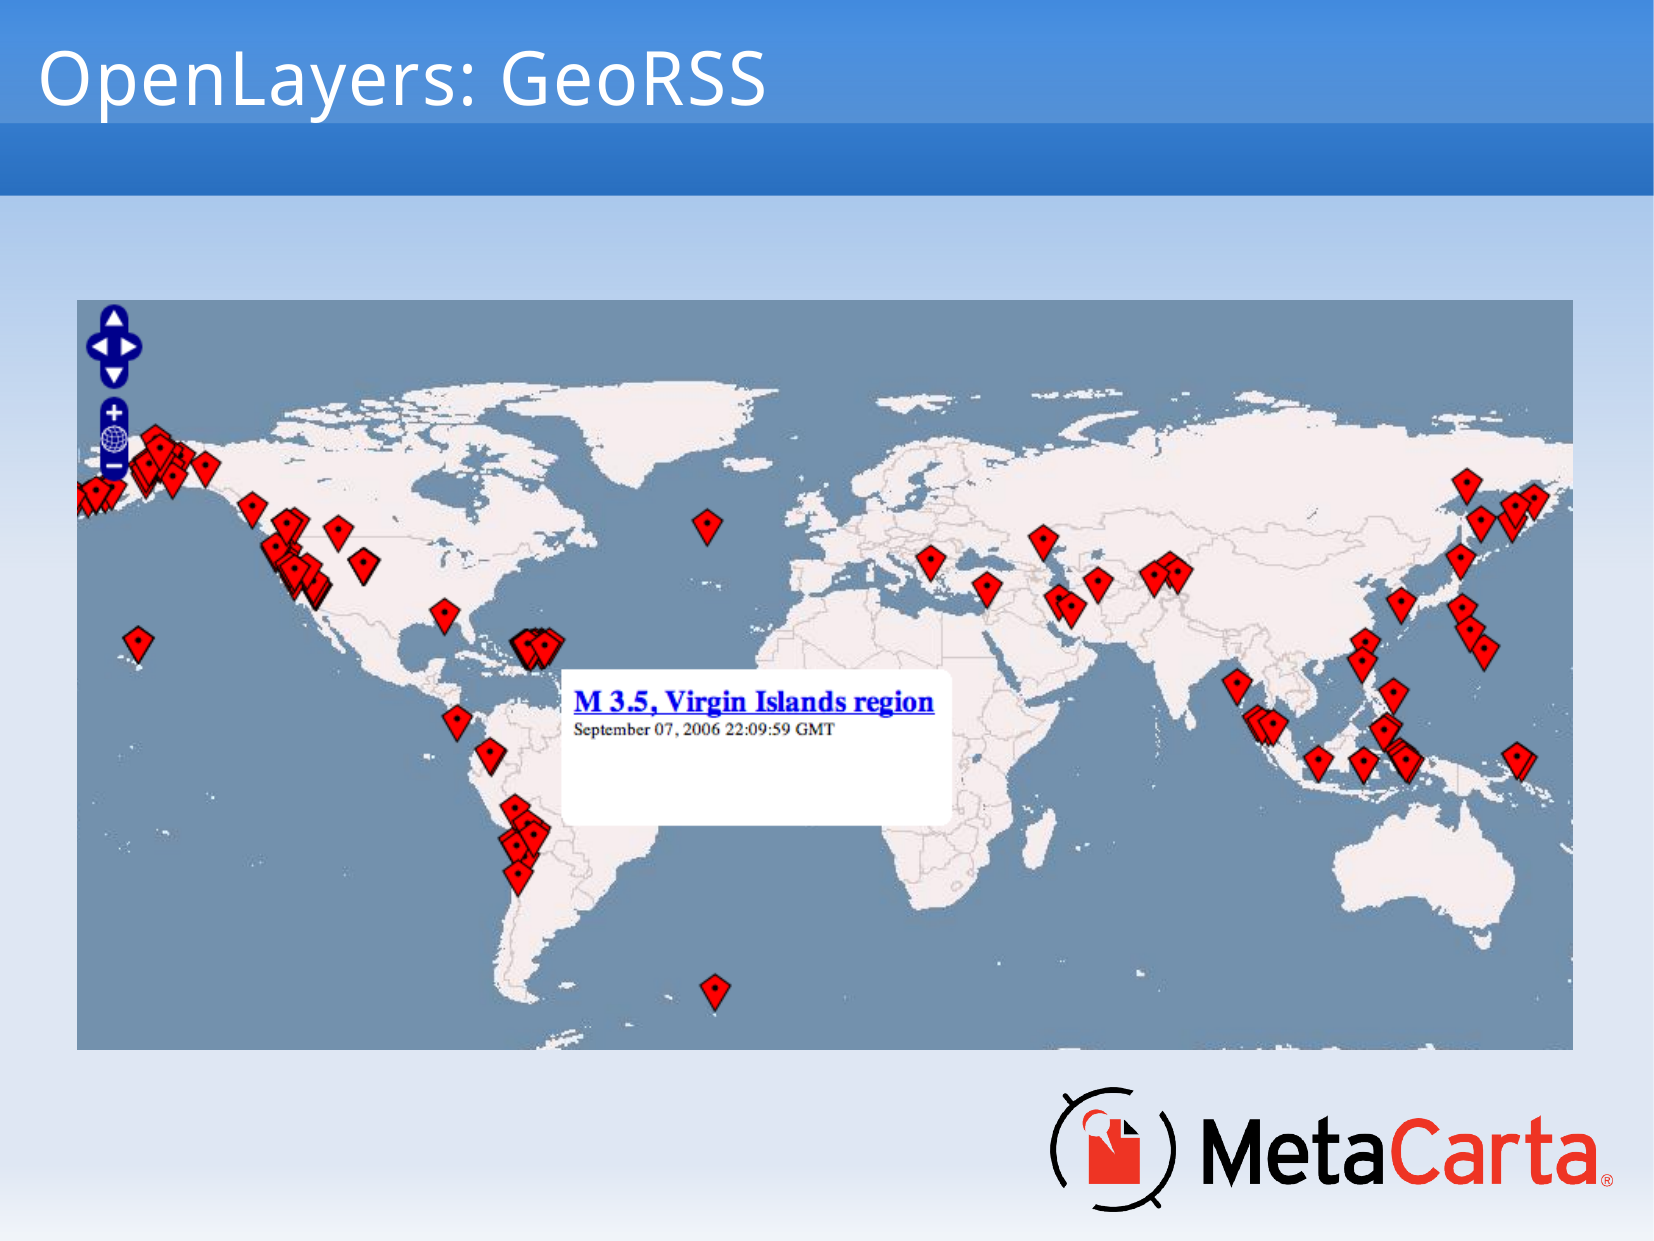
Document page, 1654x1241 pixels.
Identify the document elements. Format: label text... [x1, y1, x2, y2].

title OpenLayers: GeoRSS [37, 2, 1463, 151]
picture [0, 0, 1654, 1241]
